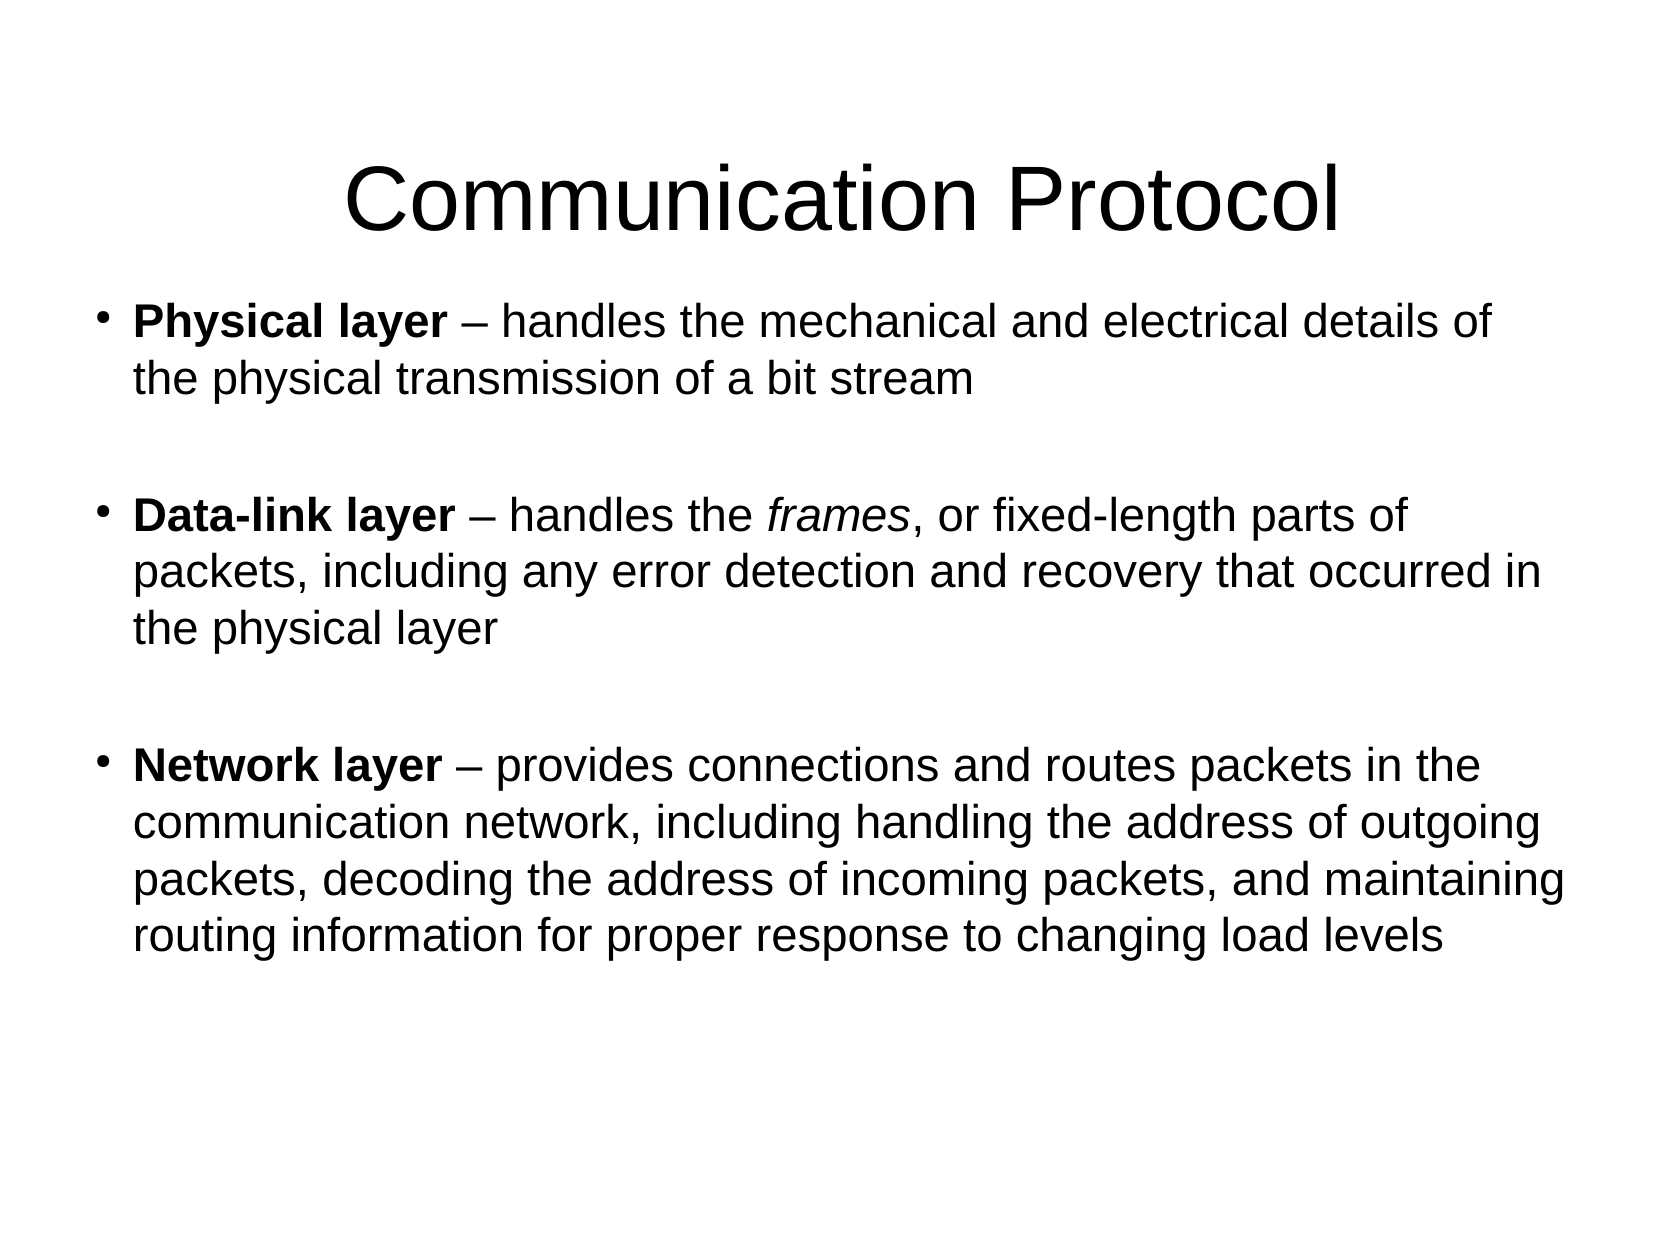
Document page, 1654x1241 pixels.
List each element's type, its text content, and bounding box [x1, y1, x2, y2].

list Physical layer – handles the mechanical and electrical details of the physical transmission of a bit stream Data-link layer – handles the frames, or fixed-length parts of packets, including any error detection and recovery that occurred in the physical layer Network layer – provides connections and routes packets in the communication network, including handling the address of outgoing packets, decoding the address of incoming packets, and maintaining routing information for proper response to changing load levels [82, 290, 1571, 1010]
title Communication Protocol [82, 49, 1571, 257]
